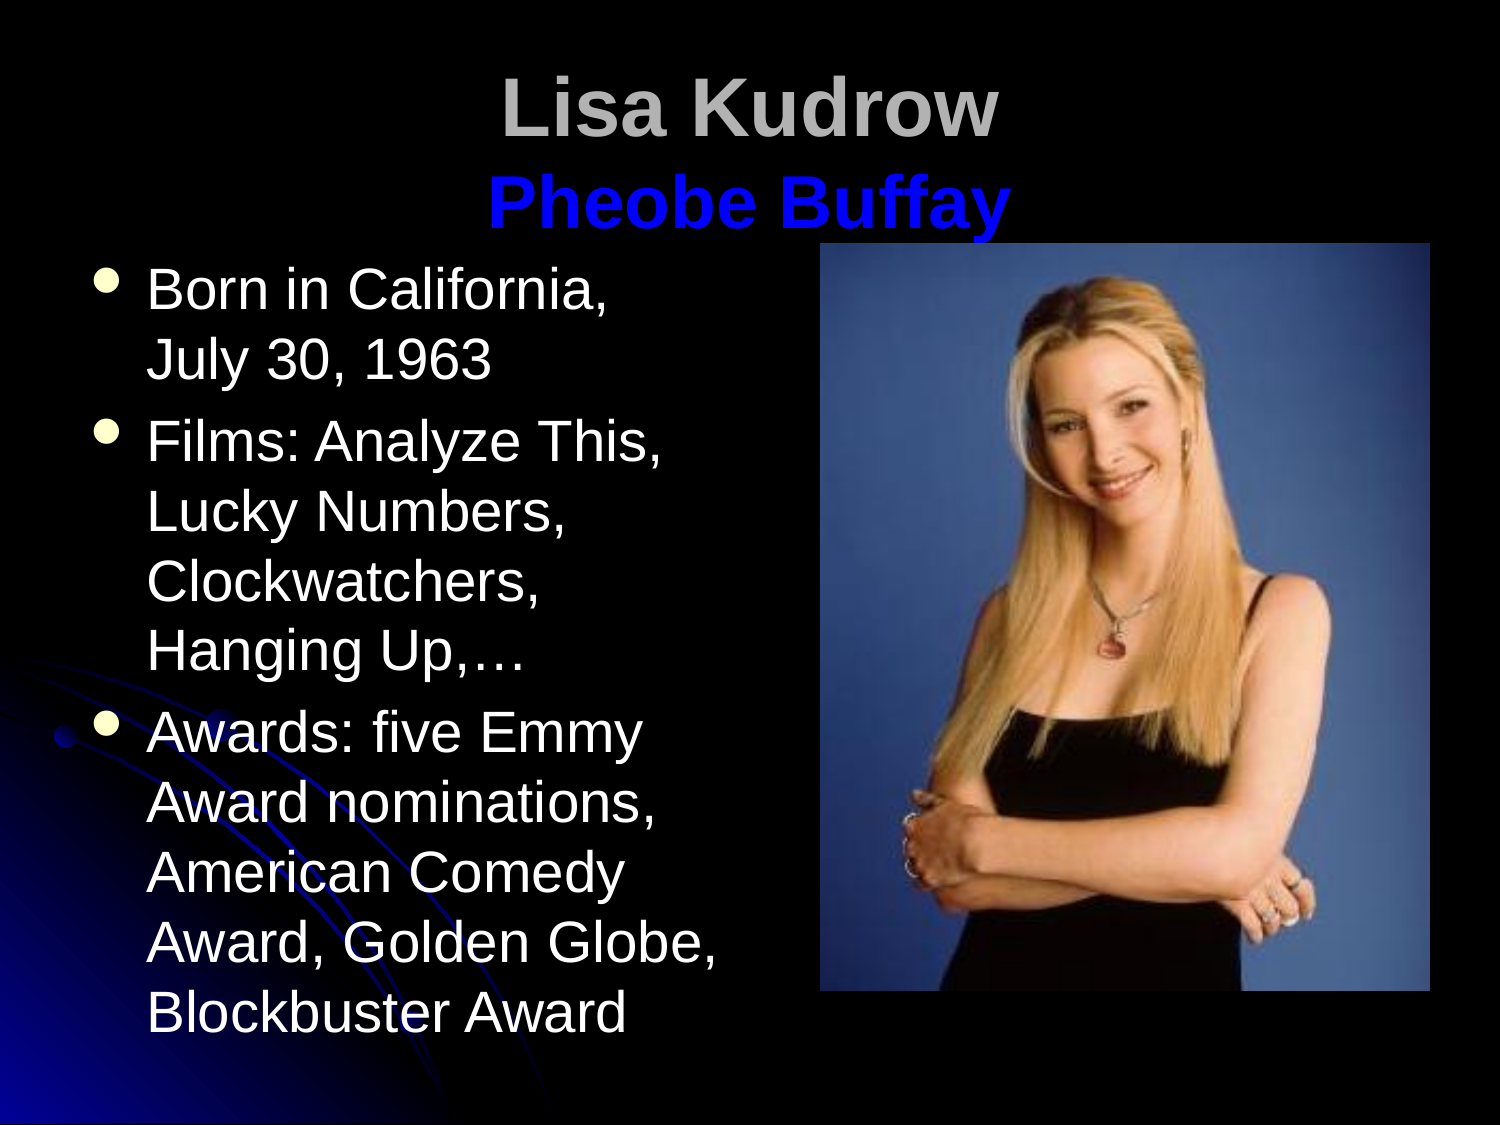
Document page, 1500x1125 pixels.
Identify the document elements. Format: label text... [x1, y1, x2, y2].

title Lisa Kudrow Pheobe Buffay [75, 45, 1425, 233]
list Born in California, July 30, 1963 Films: Analyze This, Lucky Numbers, Clockwatchers, Hanging Up,… Awards: five Emmy Award nominations, American Comedy Award, Golden Globe, Blockbuster Award [75, 243, 738, 1059]
picture [820, 243, 1430, 991]
